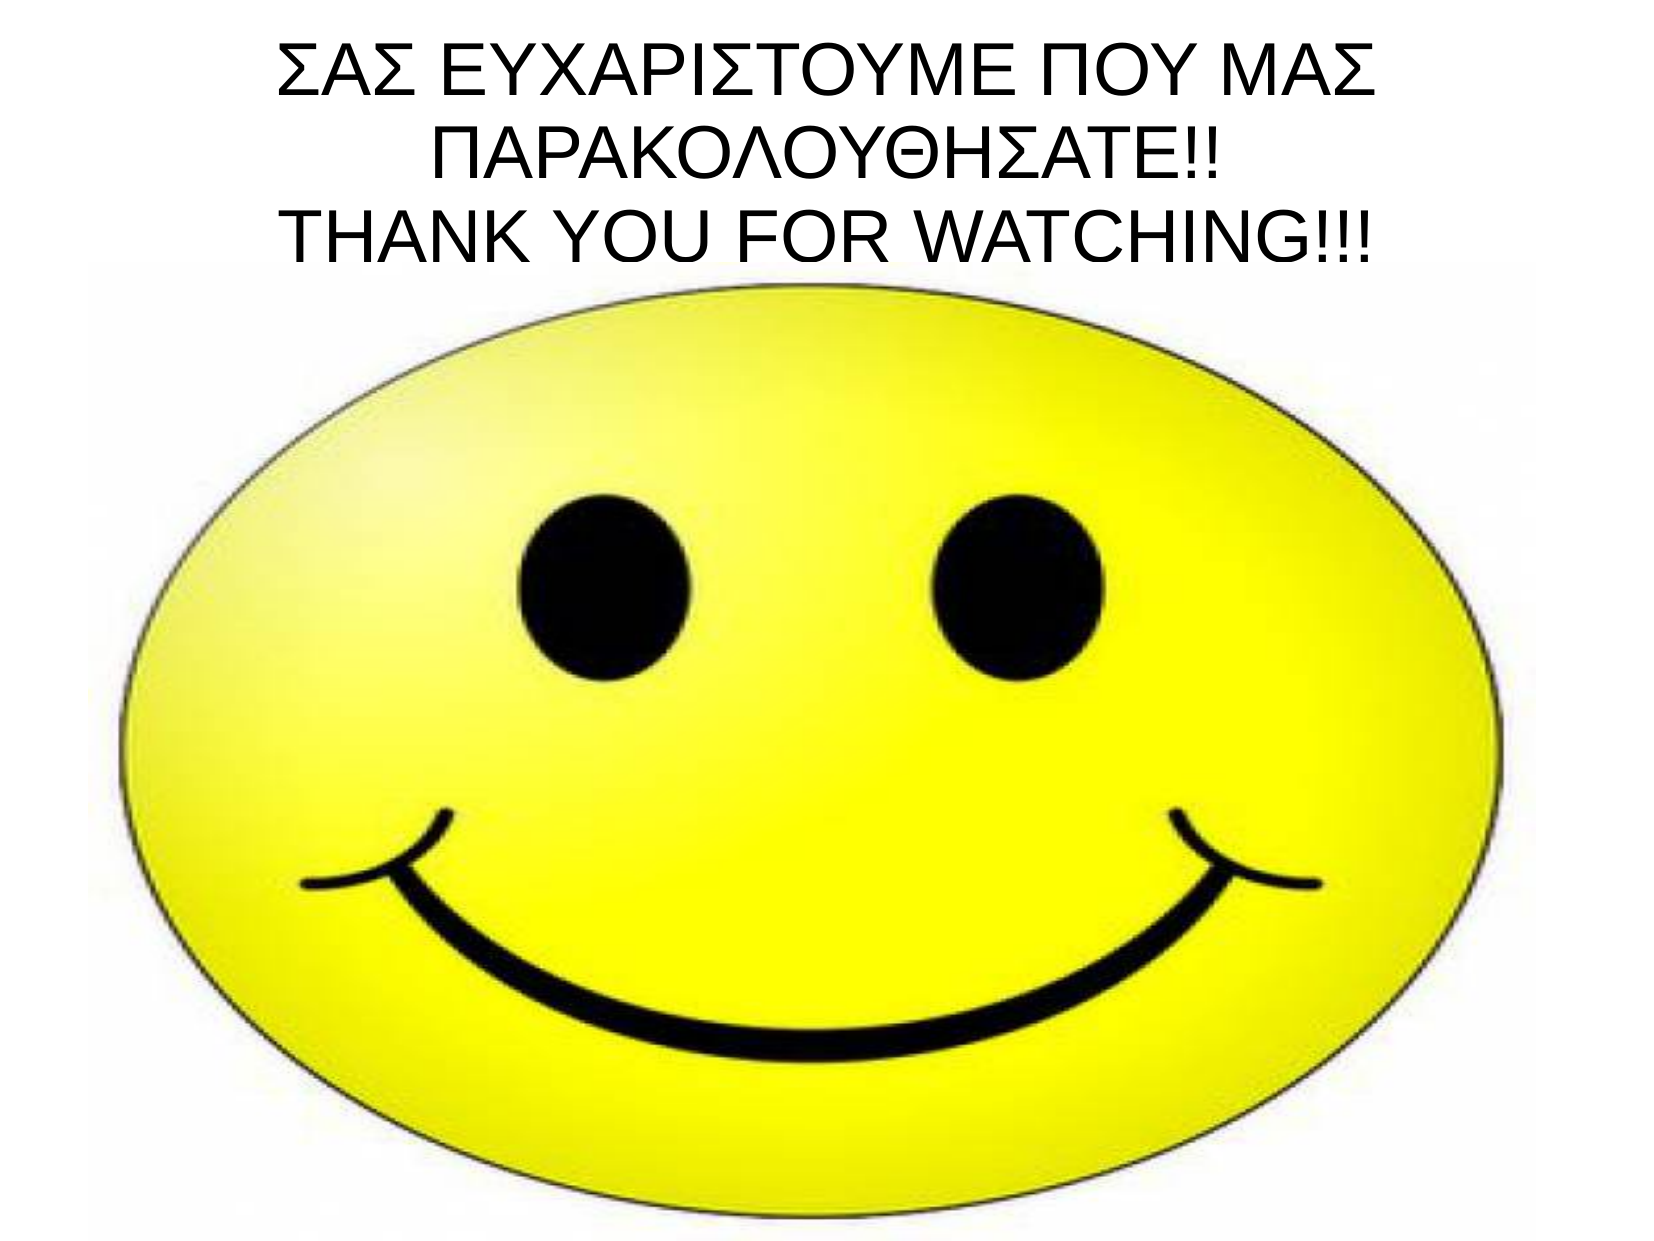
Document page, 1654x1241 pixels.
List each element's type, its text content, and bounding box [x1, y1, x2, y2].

title ΣΑΣ ΕΥΧΑΡΙΣΤΟΥΜΕ ΠΟΥ ΜΑΣ ΠΑΡΑΚΟΛΟΥΘΗΣΑΤΕ!! THANK YOU FOR WATCHING!!! [82, 26, 1571, 279]
picture [88, 262, 1572, 1241]
